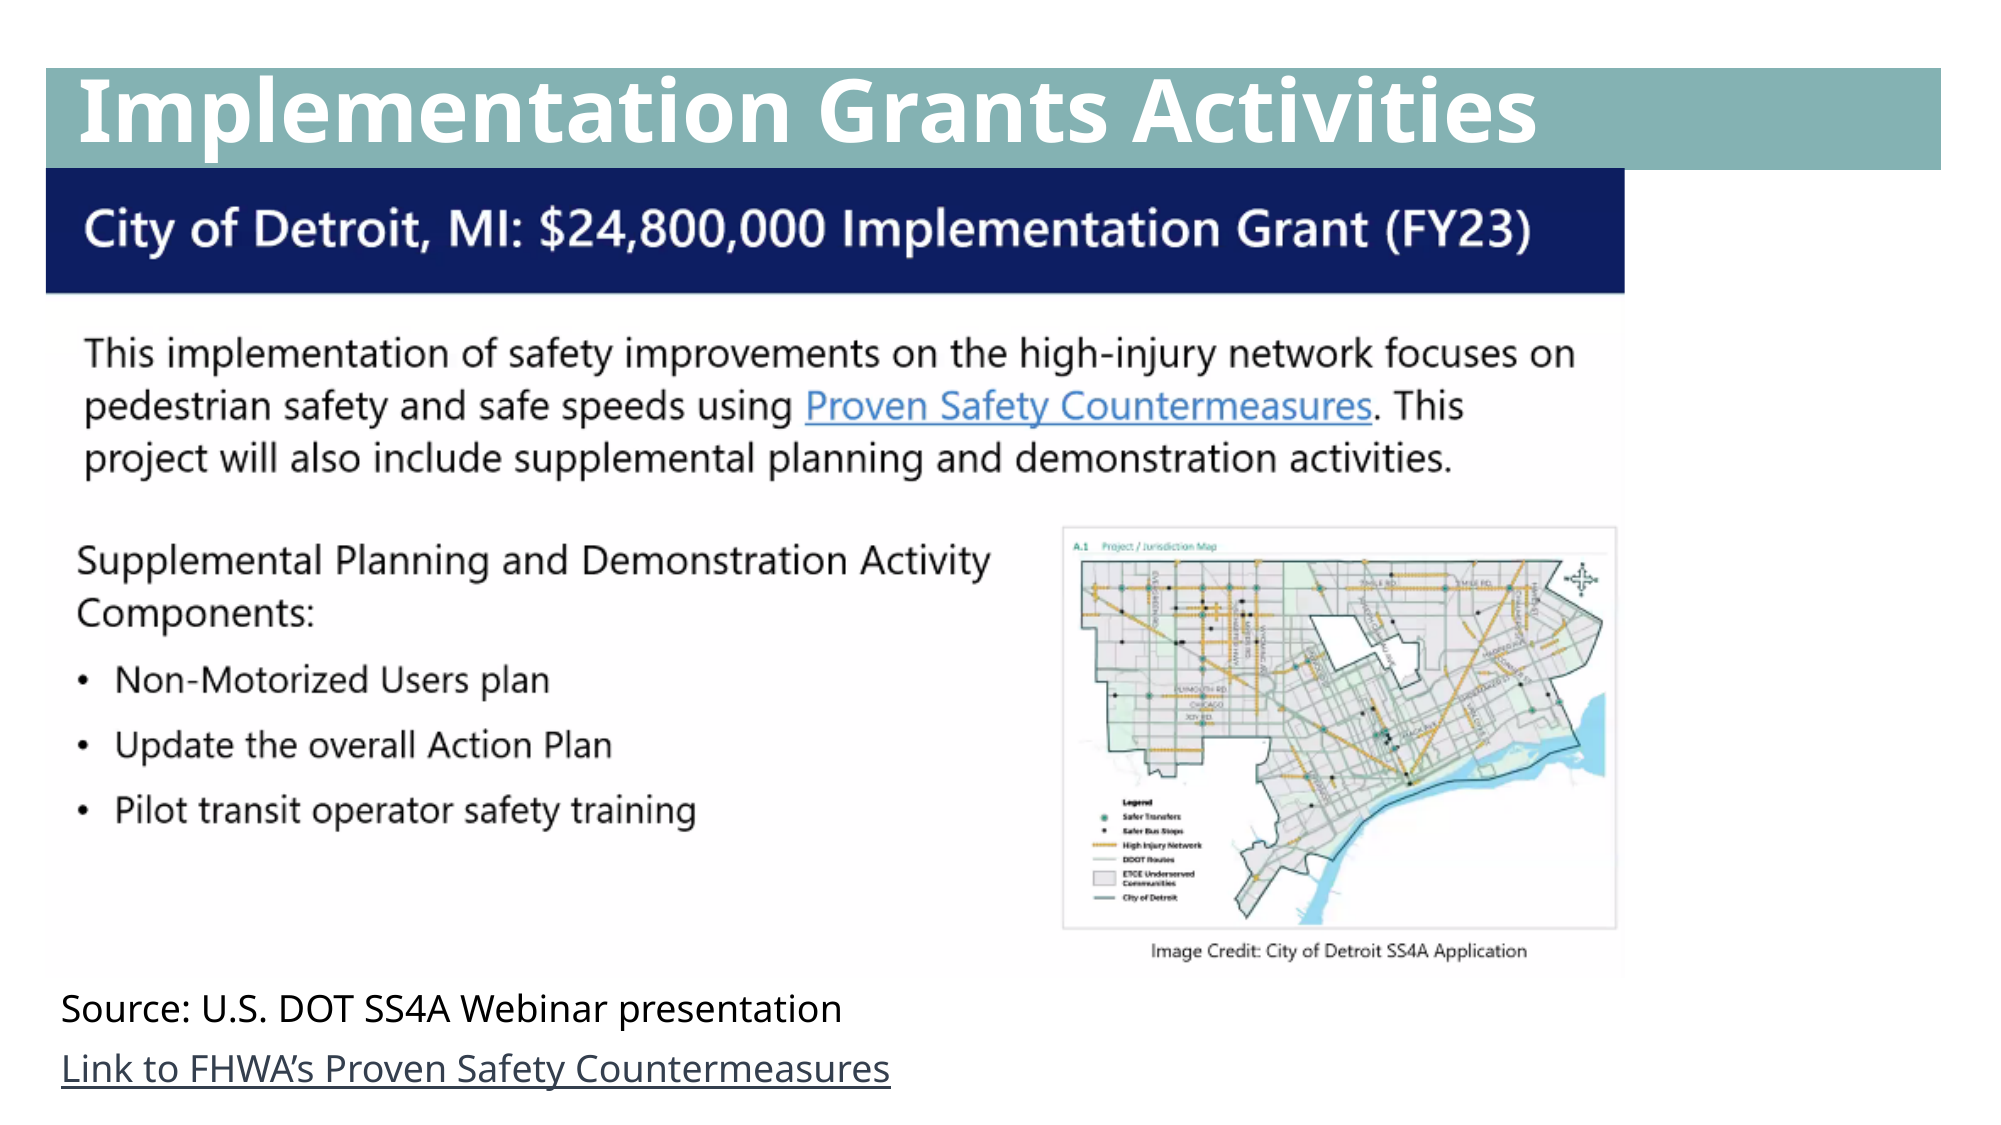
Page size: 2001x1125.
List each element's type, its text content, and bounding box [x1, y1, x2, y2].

text_box [1625, 68, 1941, 170]
text_box [46, 68, 63, 168]
text_box Implementation Grants Activities [63, 47, 1818, 169]
text_box Link to FHWA’s Proven Safety Countermeasures [45, 1037, 1046, 1099]
picture [45, 168, 1625, 978]
text_box Source: U.S. DOT SS4A Webinar presentation [45, 977, 846, 1037]
